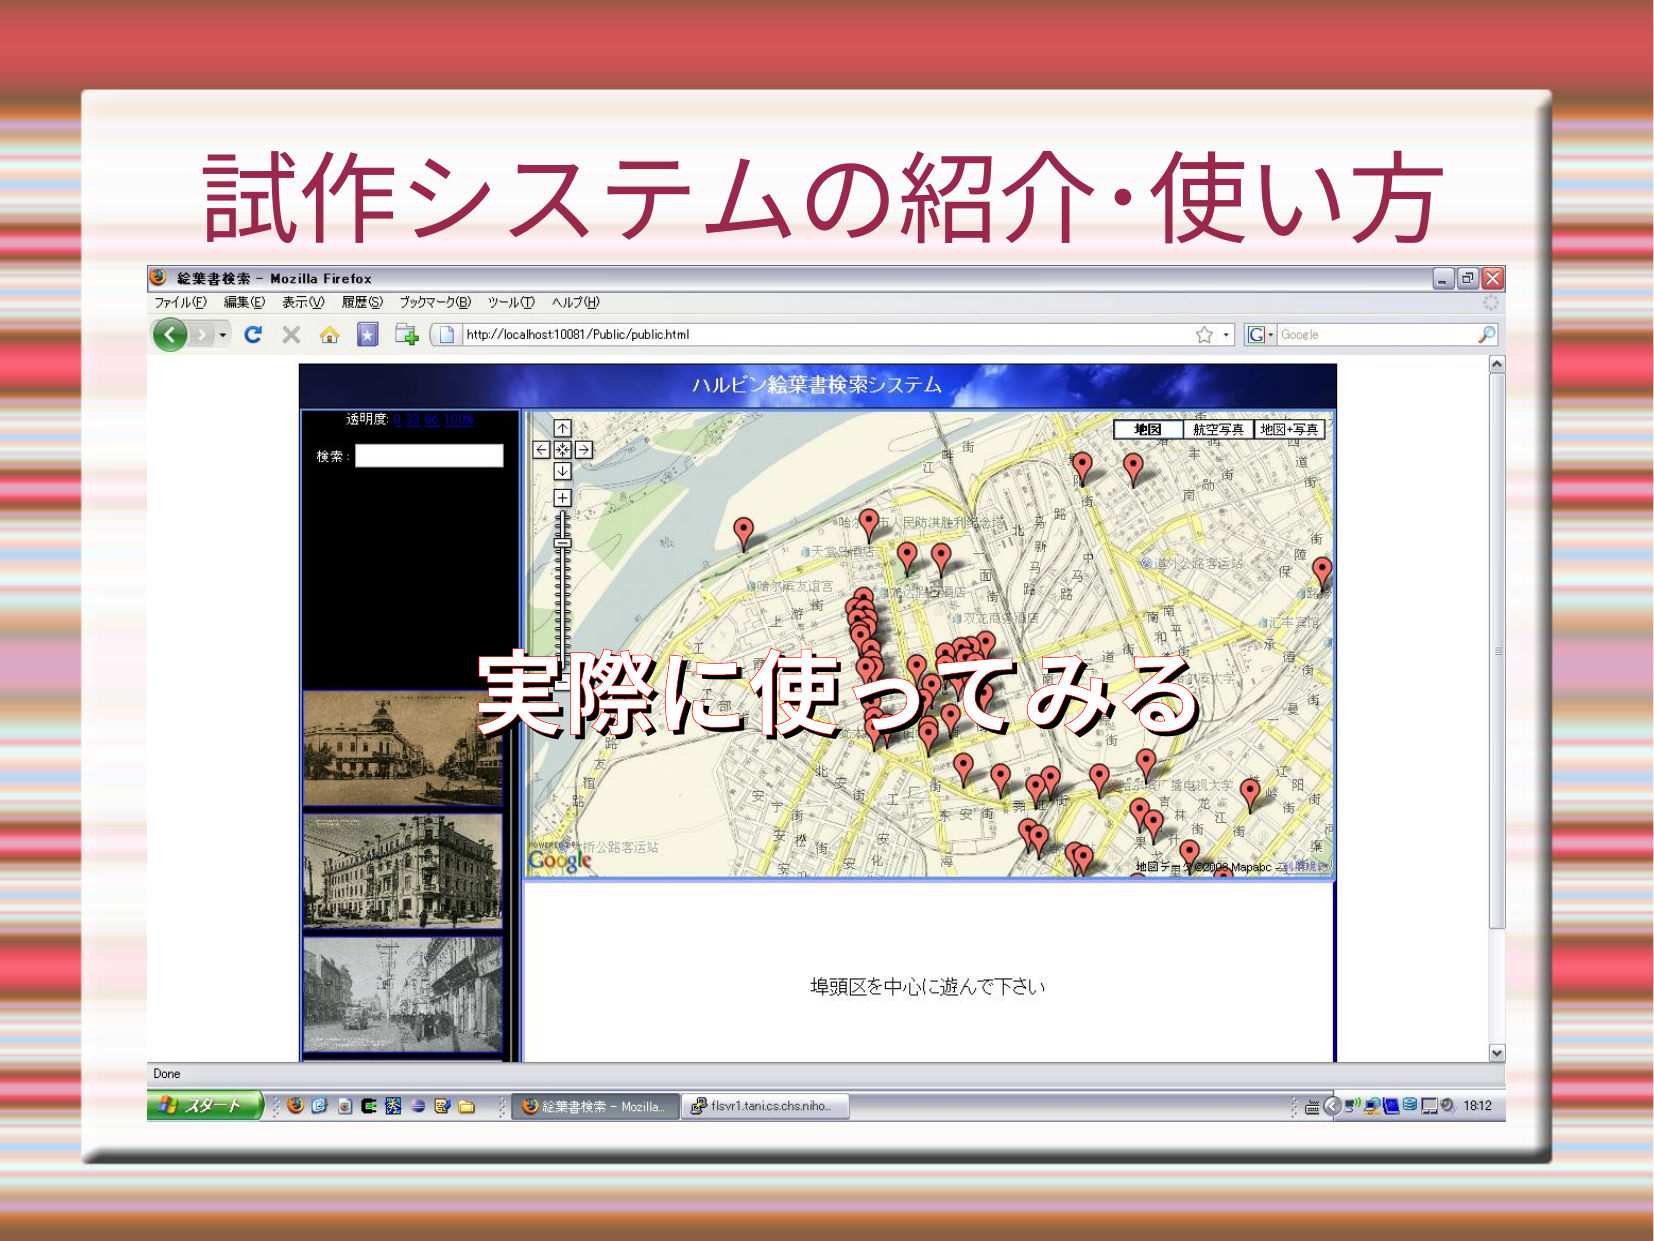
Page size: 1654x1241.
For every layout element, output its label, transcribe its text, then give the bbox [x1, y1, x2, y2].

text_box 実際に使ってみる [472, 620, 1211, 712]
picture [0, 0, 1654, 1241]
title 試作システムの紹介･使い方 [118, 117, 1531, 266]
